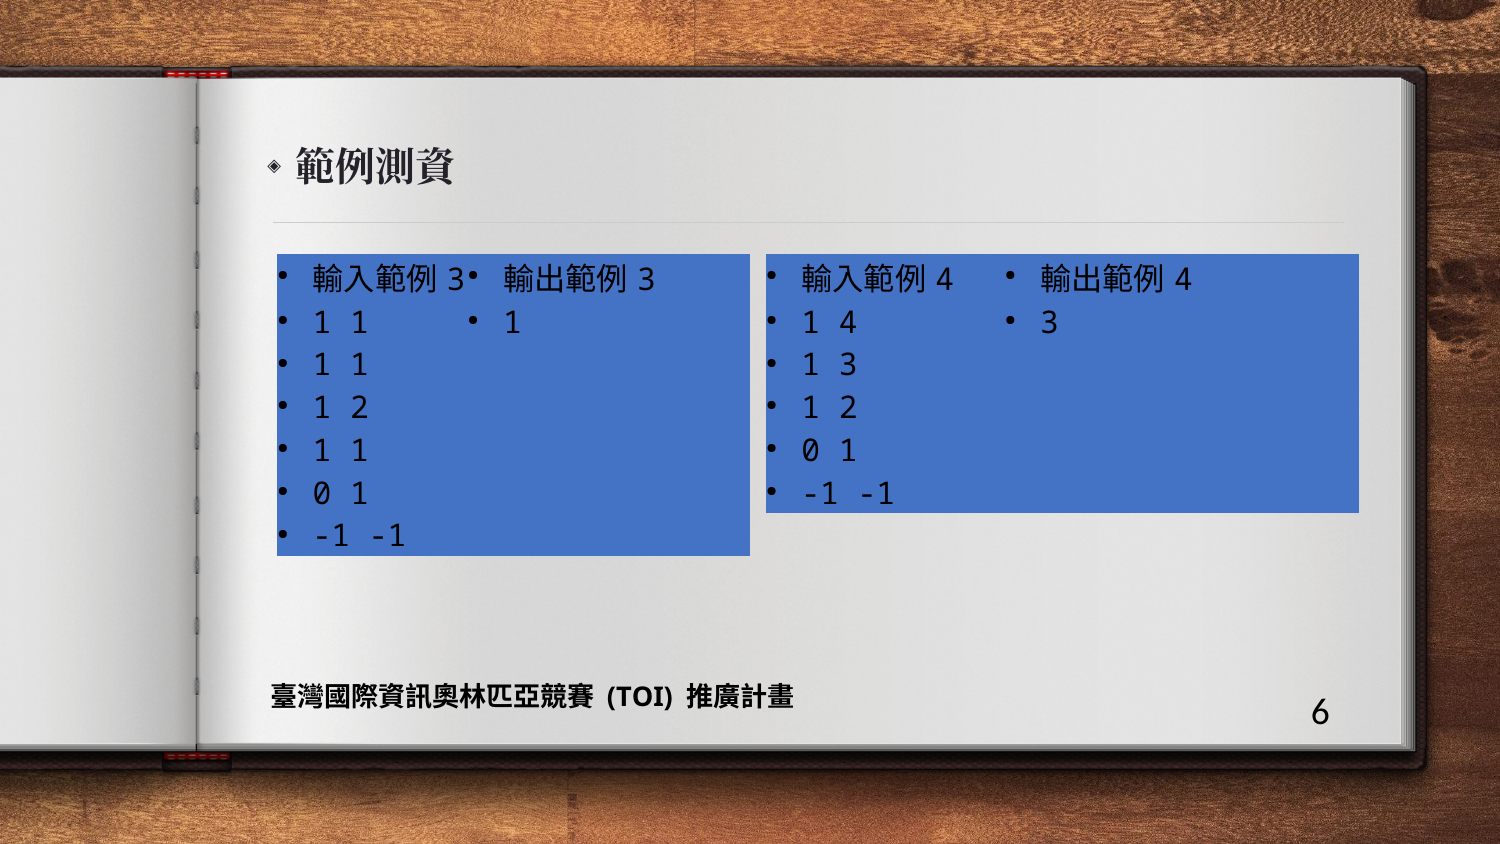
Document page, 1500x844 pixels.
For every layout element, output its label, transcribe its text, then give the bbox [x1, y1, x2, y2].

list 範例測資 [252, 126, 1194, 205]
text_box [1295, 672, 1386, 737]
table_header 輸入範例4 1 4 1 3 1 2 0 1 -1 -1 [766, 254, 1005, 513]
table_header 輸入範例3 1 1 1 1 1 2 1 1 0 1 -1 -1 [277, 254, 468, 556]
table_header 輸出範例4 3 [1005, 254, 1359, 513]
table_header 輸出範例3 1 [468, 254, 750, 556]
